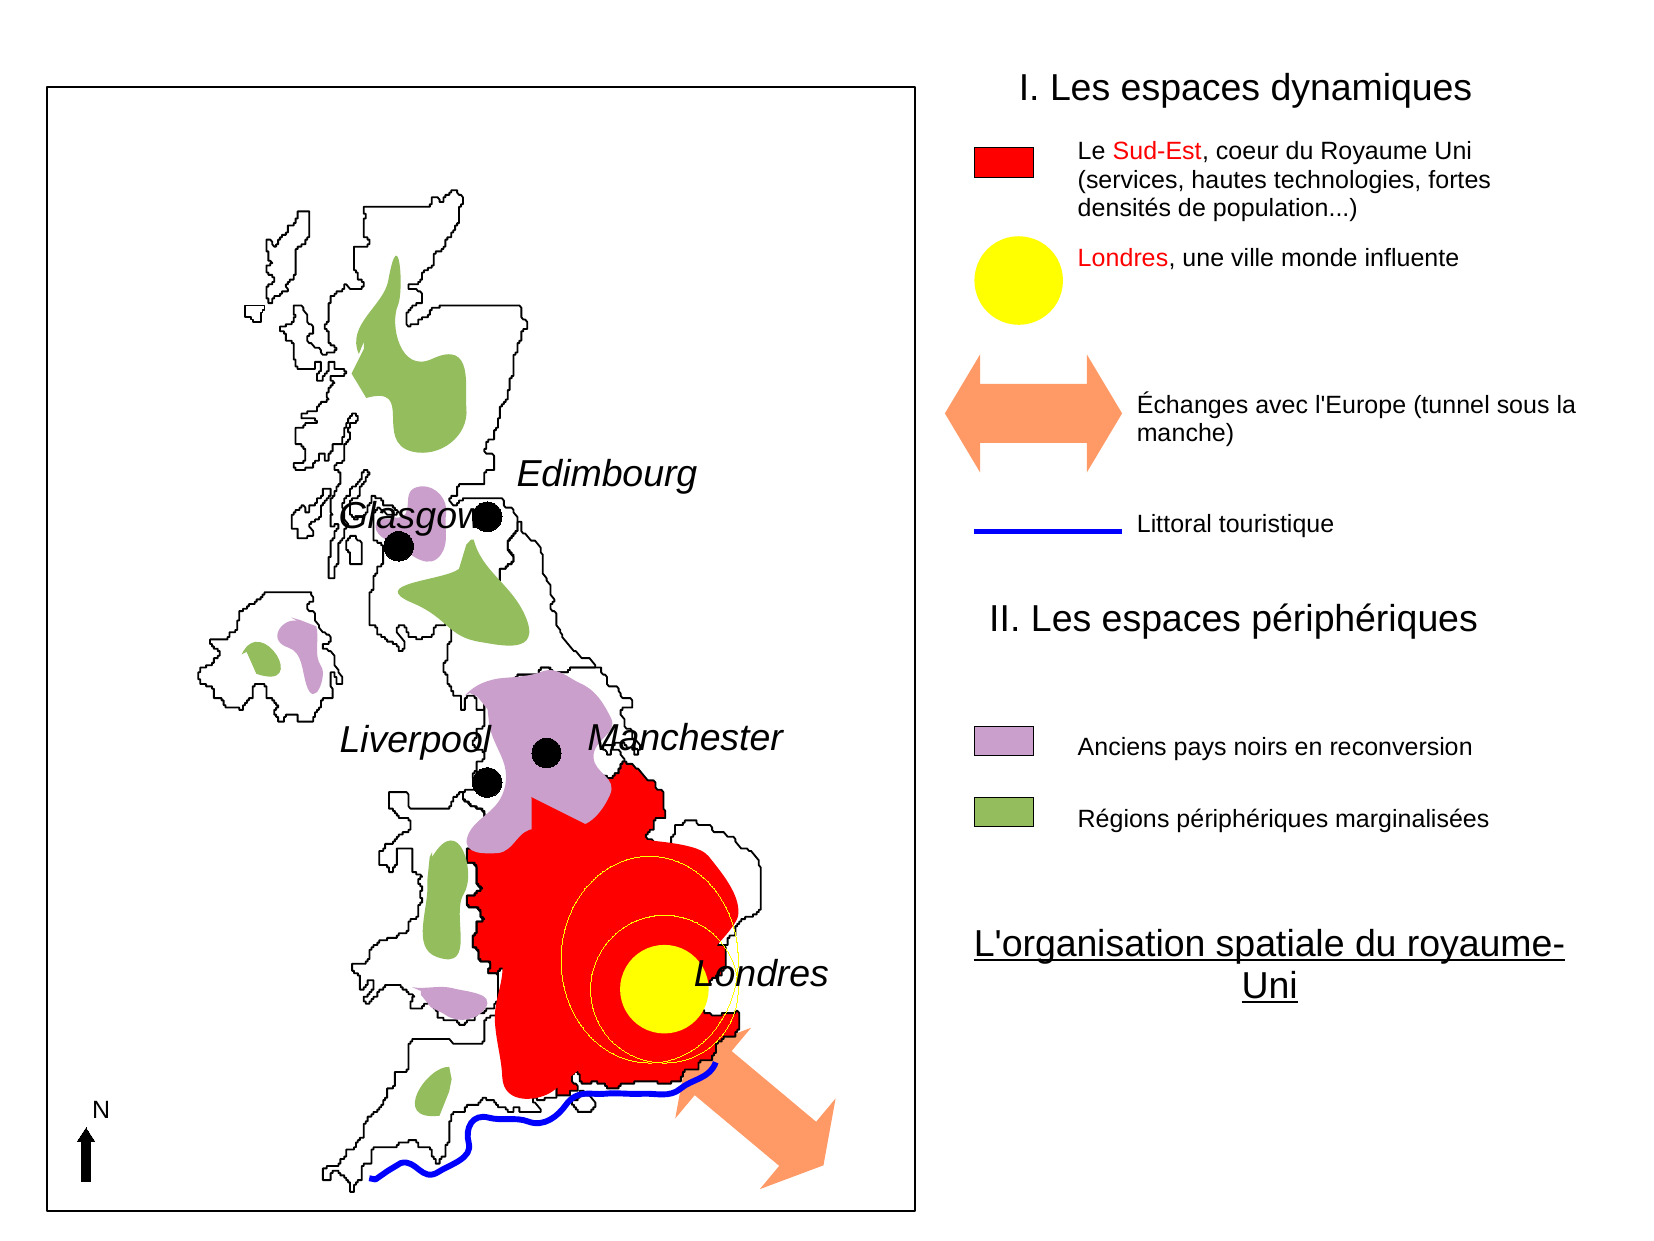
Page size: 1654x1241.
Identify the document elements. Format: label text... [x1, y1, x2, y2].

text_box [383, 531, 446, 562]
text_box Manchester [572, 708, 839, 766]
text_box [241, 641, 281, 677]
text_box Edimbourg [501, 445, 768, 502]
text_box Anciens pays noirs en reconversion [1062, 724, 1595, 768]
text_box [464, 670, 606, 711]
text_box Échanges avec l'Europe (tunnel sous la manche) [1122, 383, 1654, 455]
text_box Le Sud-Est, coeur du Royaume Uni (services, hautes technologies, fortes densités de population...) [1062, 129, 1595, 229]
text_box Londres, une ville monde influente [1062, 236, 1595, 280]
text_box Régions périphériques marginalisées [1062, 797, 1595, 841]
text_box [974, 236, 1063, 325]
text_box [414, 1066, 452, 1117]
text_box [351, 255, 467, 453]
text_box [974, 797, 1034, 827]
text_box [81, 1153, 91, 1182]
text_box [472, 767, 503, 798]
text_box Glasgow [323, 487, 590, 544]
text_box II. Les espaces périphériques [974, 590, 1506, 648]
text_box Londres [679, 944, 945, 1002]
text_box N [77, 1088, 119, 1153]
text_box I. Les espaces dynamiques [1003, 59, 1595, 116]
text_box [974, 147, 1034, 178]
text_box Liverpool [324, 711, 591, 768]
text_box [397, 544, 530, 646]
text_box Littoral touristique [1122, 501, 1654, 545]
text_box [974, 726, 1034, 756]
text_box [422, 738, 836, 1190]
text_box [412, 986, 488, 1020]
text_box [472, 501, 503, 532]
text_box [277, 617, 323, 695]
text_box L'organisation spatiale du royaume-Uni [944, 915, 1595, 1015]
text_box [944, 354, 1122, 473]
